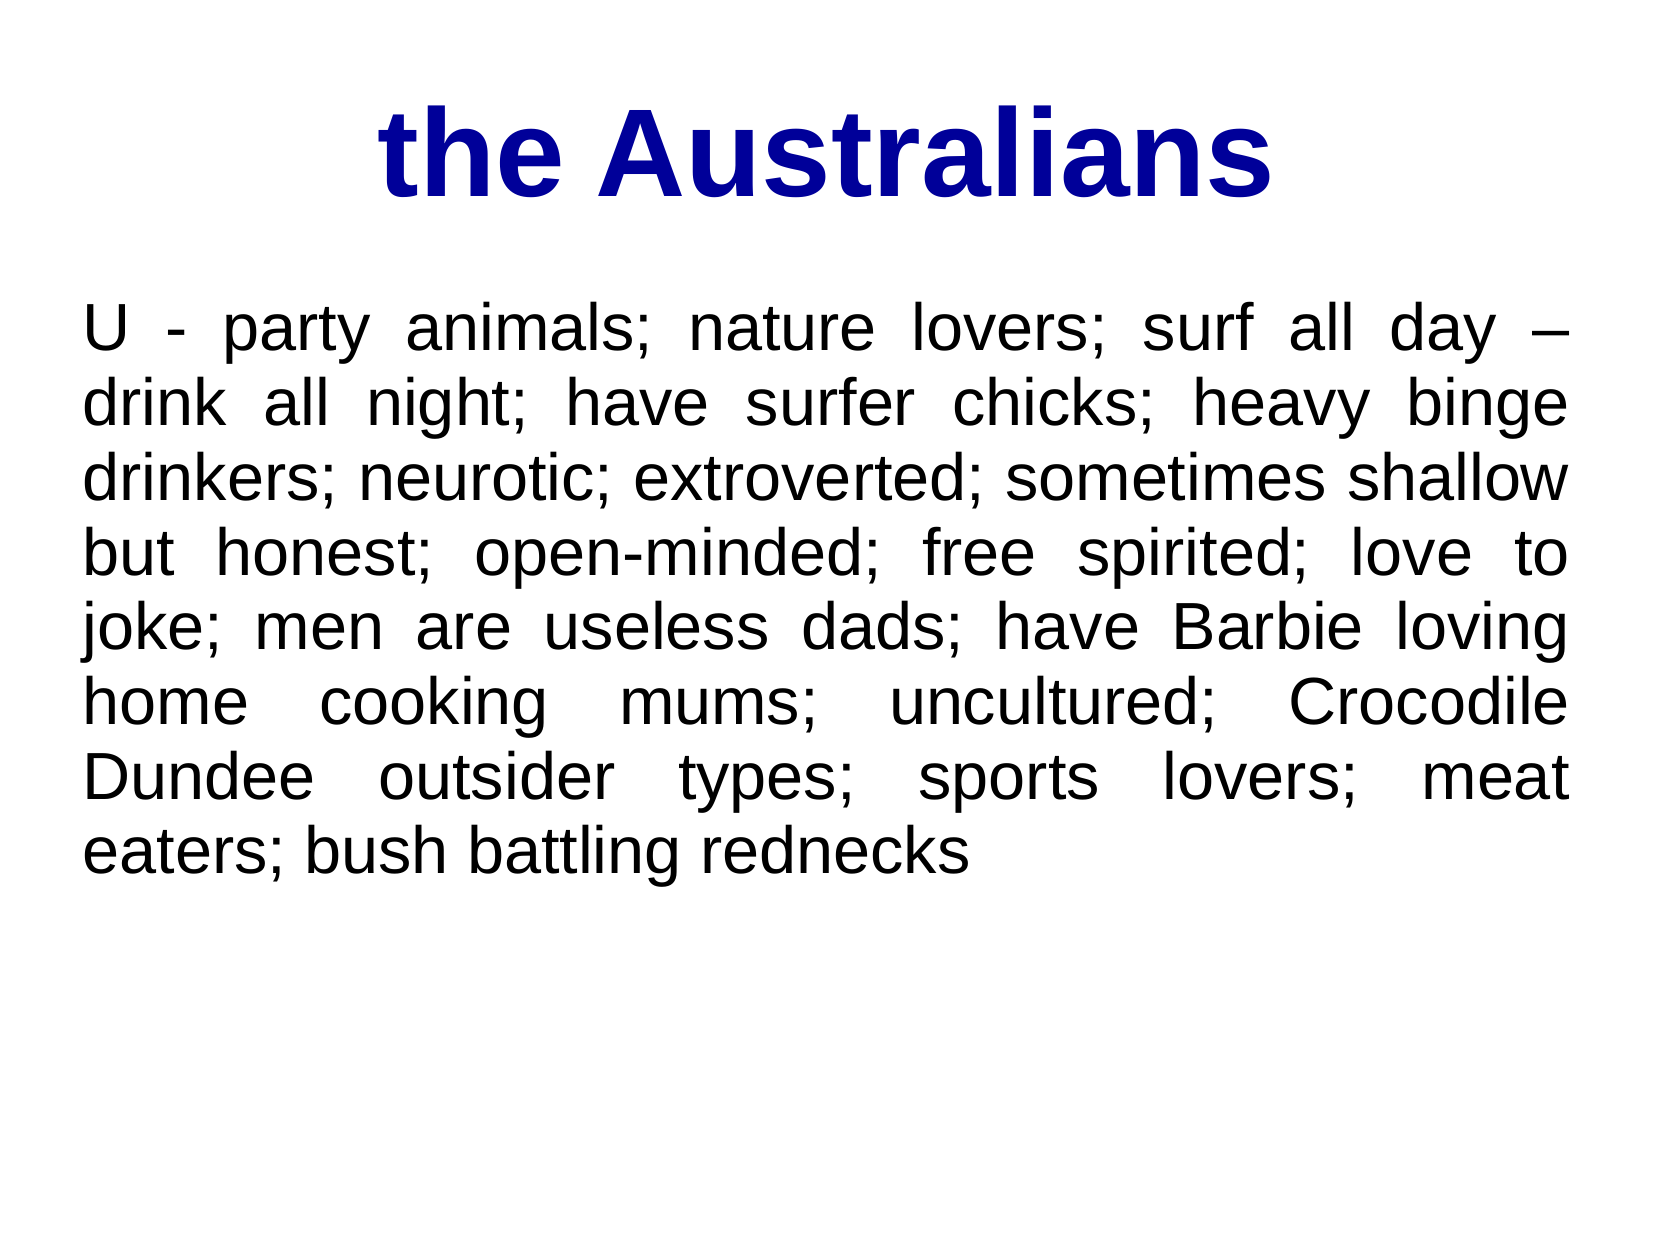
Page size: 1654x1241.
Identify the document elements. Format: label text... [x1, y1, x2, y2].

title the Australians [82, 49, 1571, 257]
list U - party animals; nature lovers; surf all day – drink all night; have surfer chicks; heavy binge drinkers; neurotic; extroverted; sometimes shallow but honest; open-minded; free spirited; love to joke; men are useless dads; have Barbie loving home cooking mums; uncultured; Crocodile Dundee outsider types; sports lovers; meat eaters; bush battling rednecks [82, 290, 1571, 1109]
